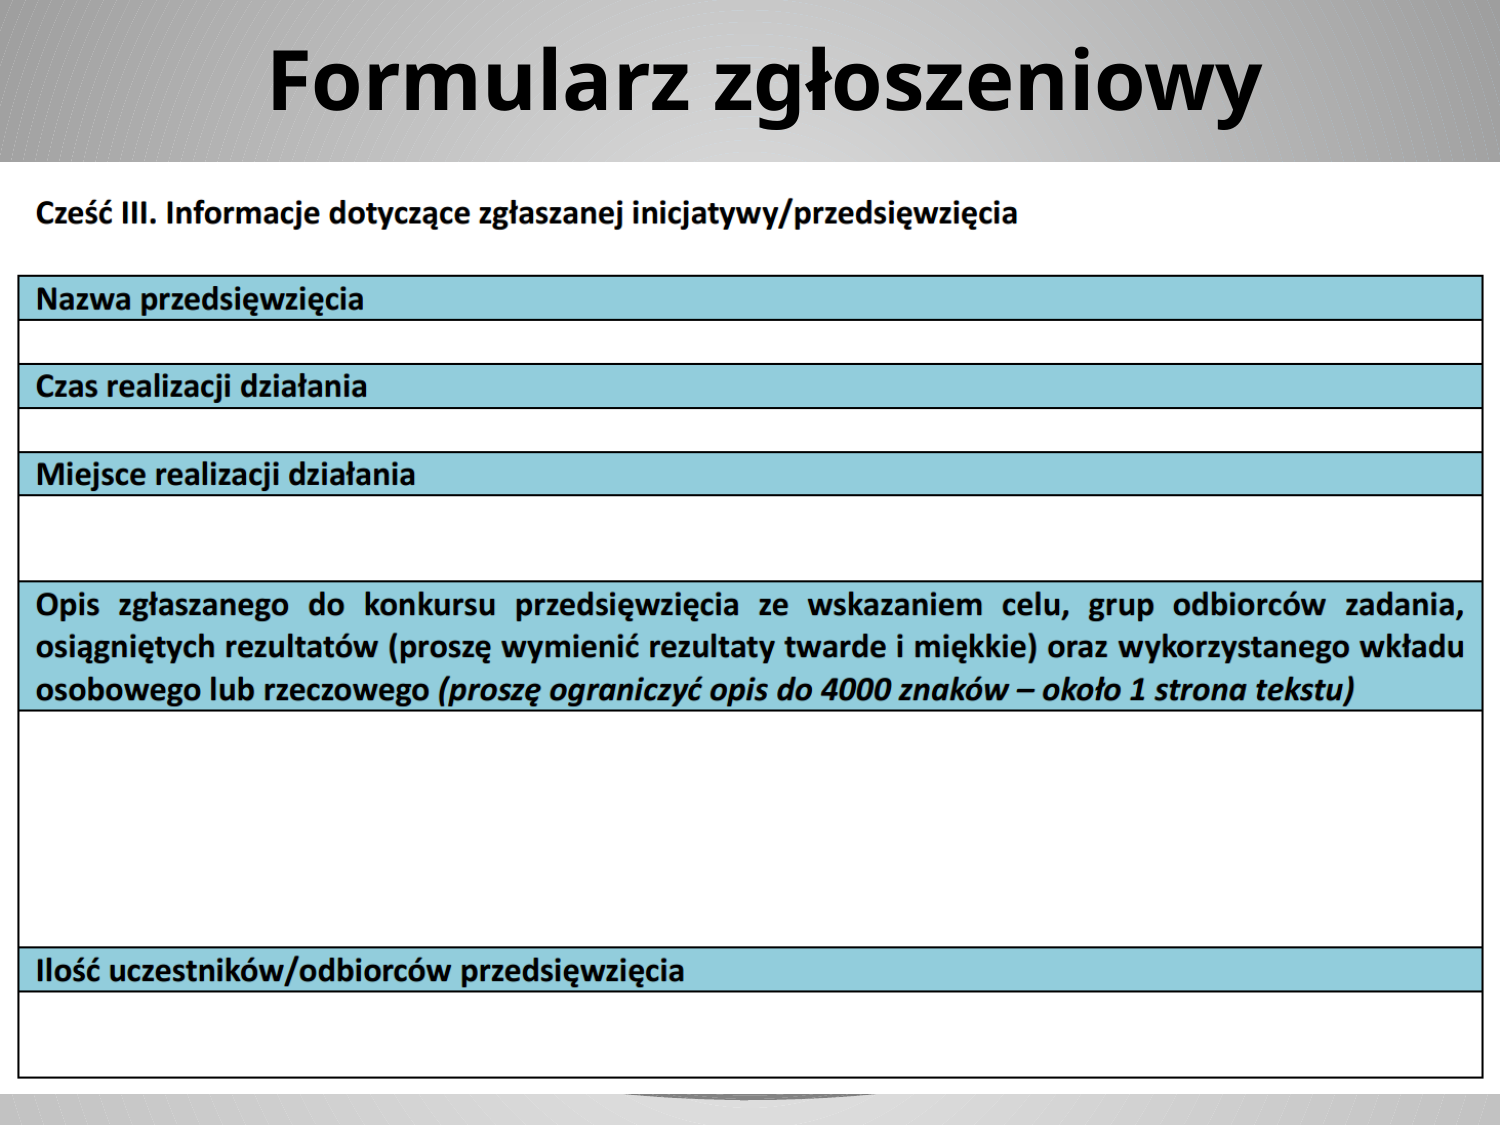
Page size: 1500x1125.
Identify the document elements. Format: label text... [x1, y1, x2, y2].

picture [0, 162, 1500, 1095]
title Formularz zgłoszeniowy [17, 19, 1483, 162]
